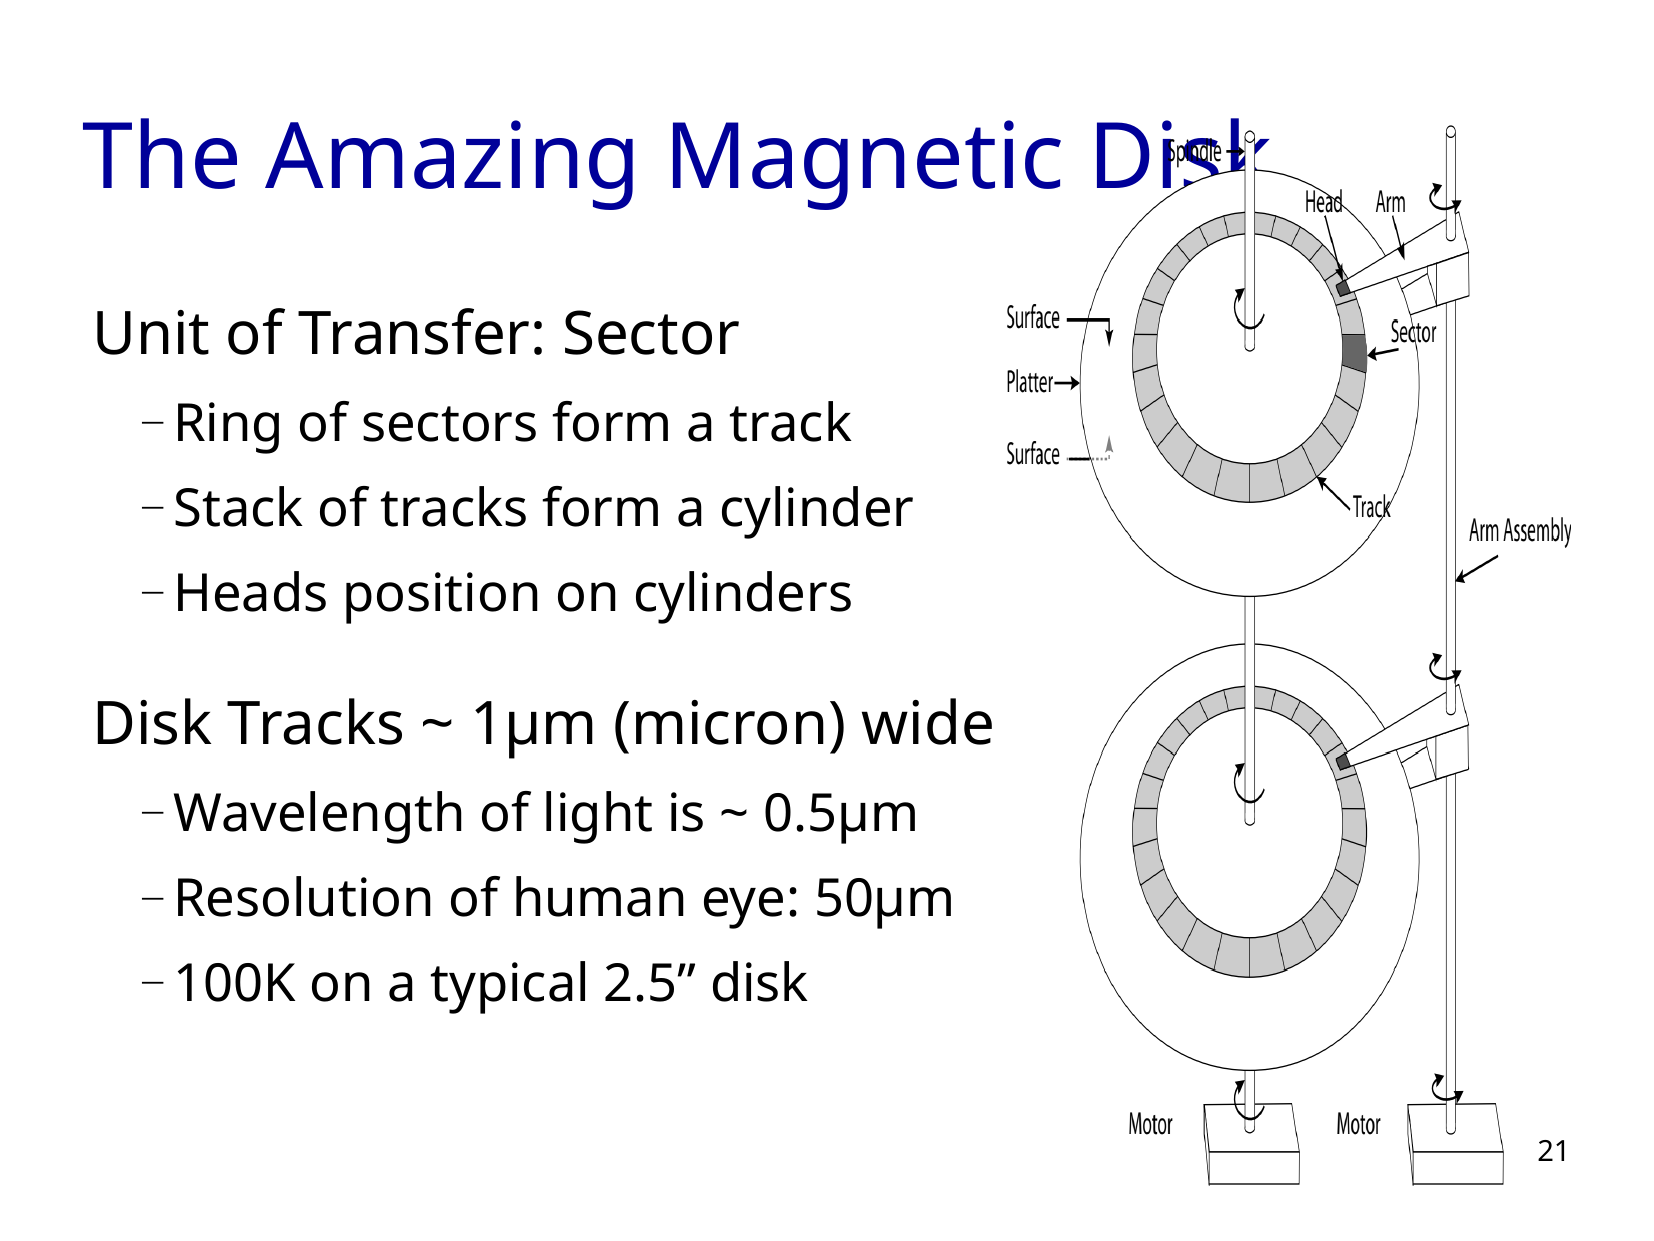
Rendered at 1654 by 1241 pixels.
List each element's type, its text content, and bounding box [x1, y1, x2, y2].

picture [761, 105, 1654, 1186]
title The Amazing Magnetic Disk [82, 49, 1571, 257]
list Unit of Transfer: Sector Ring of sectors form a track Stack of tracks form a cylinder Heads position on cylinders Disk Tracks ~ 1µm (micron) wide Wavelength of light is ~ 0.5µm Resolution of human eye: 50µm 100K on a typical 2.5” disk [60, 290, 761, 1096]
